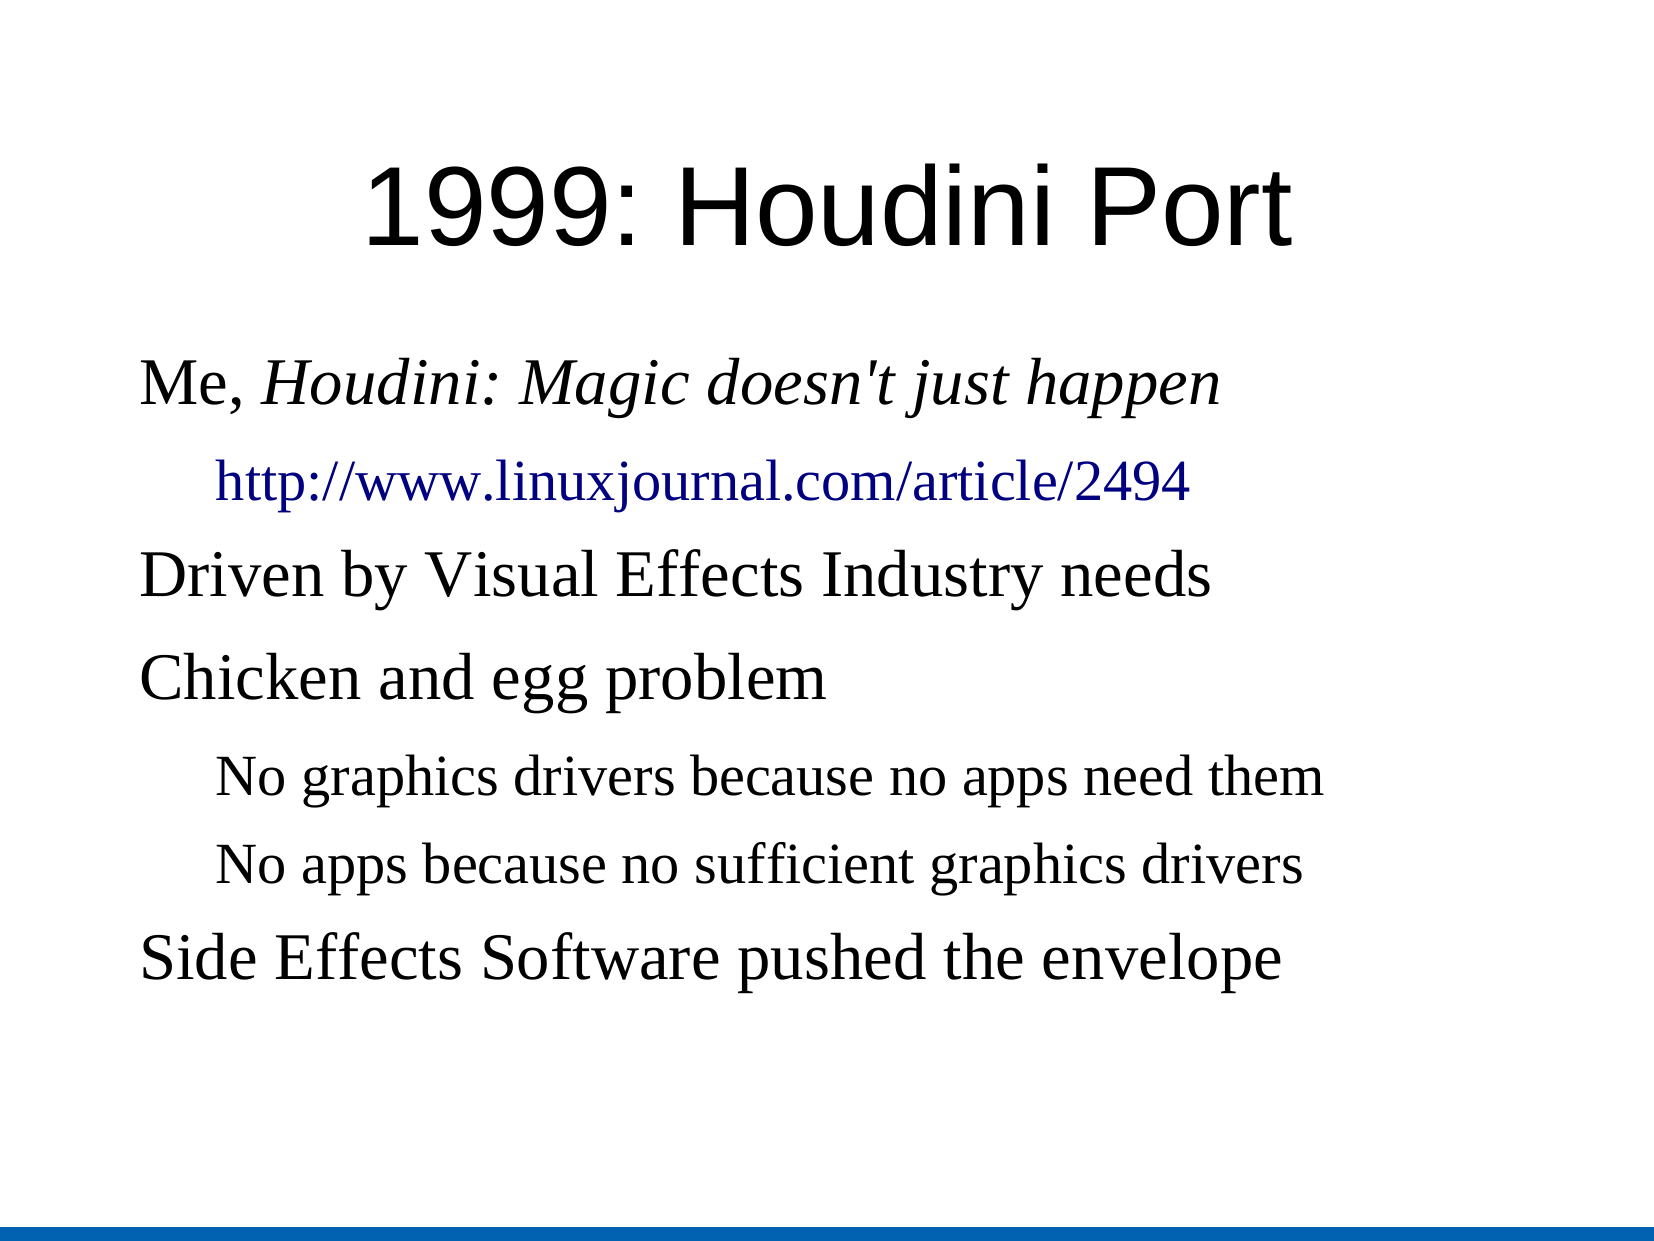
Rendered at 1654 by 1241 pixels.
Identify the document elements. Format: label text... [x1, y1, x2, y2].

list Me, Houdini: Magic doesn't just happen http://www.linuxjournal.com/article/2494 Driven by Visual Effects Industry needs Chicken and egg problem No graphics drivers because no apps need them No apps because no sufficient graphics drivers Side Effects Software pushed the envelope [121, 344, 1534, 1127]
title 1999: Houdini Port [121, 102, 1534, 310]
